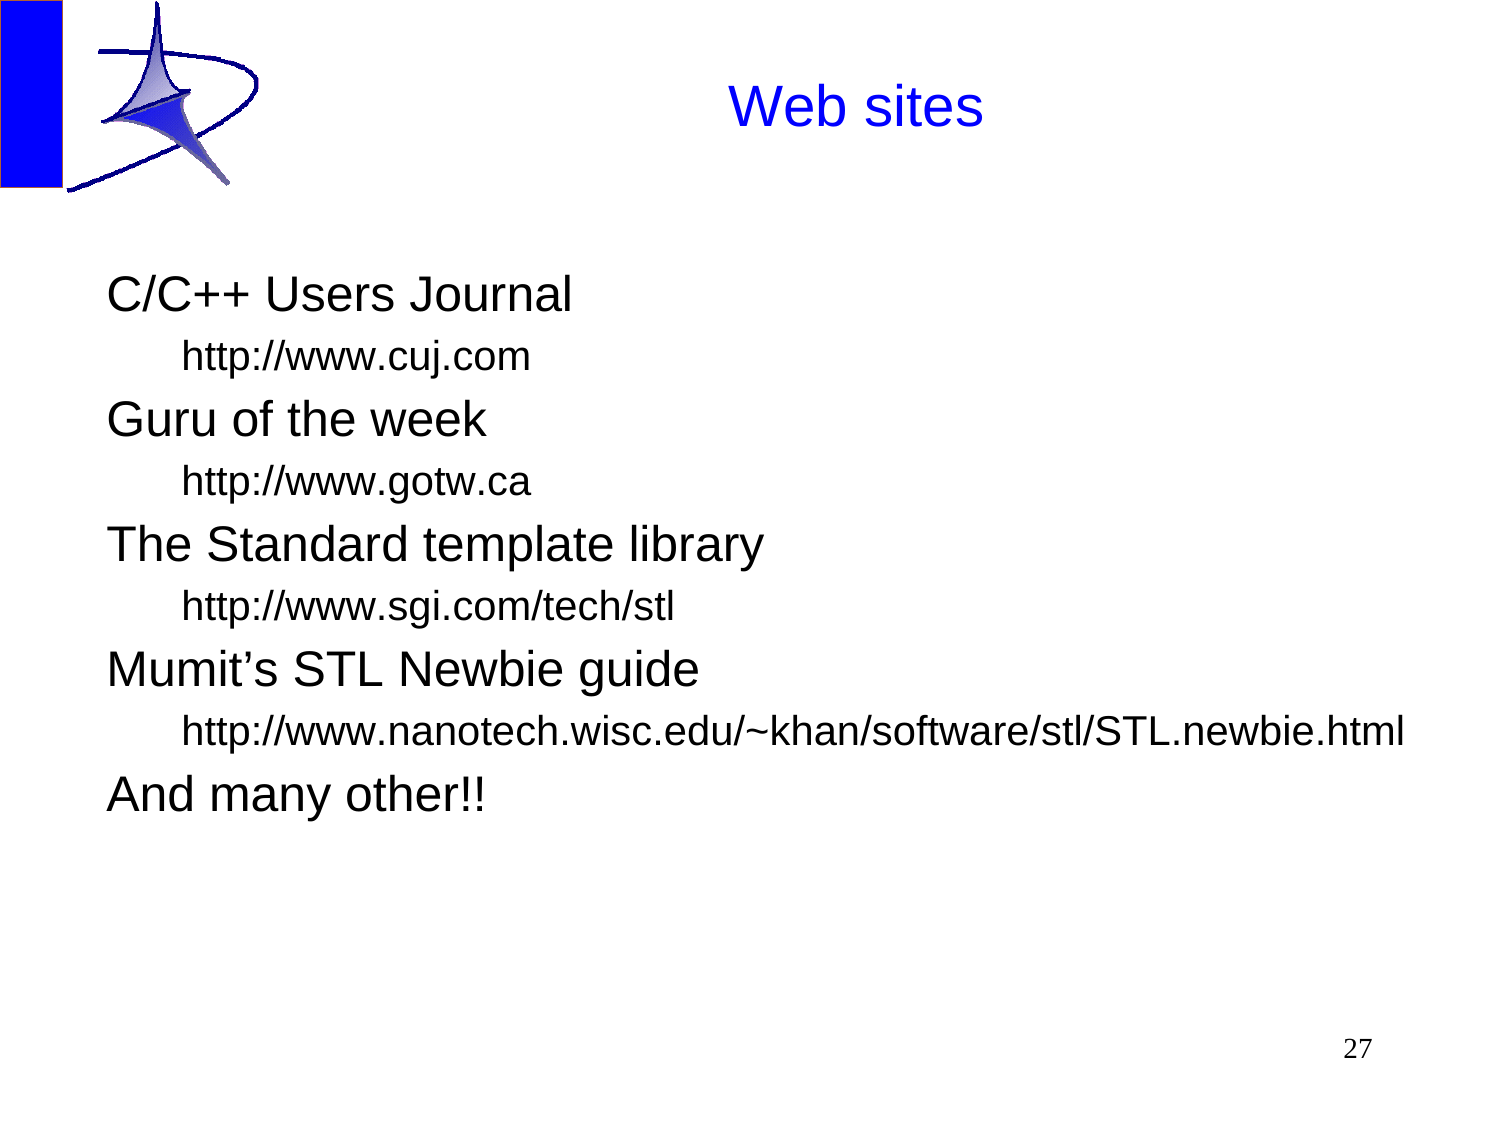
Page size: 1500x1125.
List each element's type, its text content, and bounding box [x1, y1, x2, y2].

list C/C++ Users Journal http://www.cuj.com Guru of the week http://www.gotw.ca The Standard template library http://www.sgi.com/tech/stl Mumit’s STL Newbie guide http://www.nanotech.wisc.edu/~khan/software/stl/STL.newbie.html And many other!! [91, 258, 1430, 955]
picture [62, 0, 263, 197]
title Web sites [262, 24, 1450, 188]
